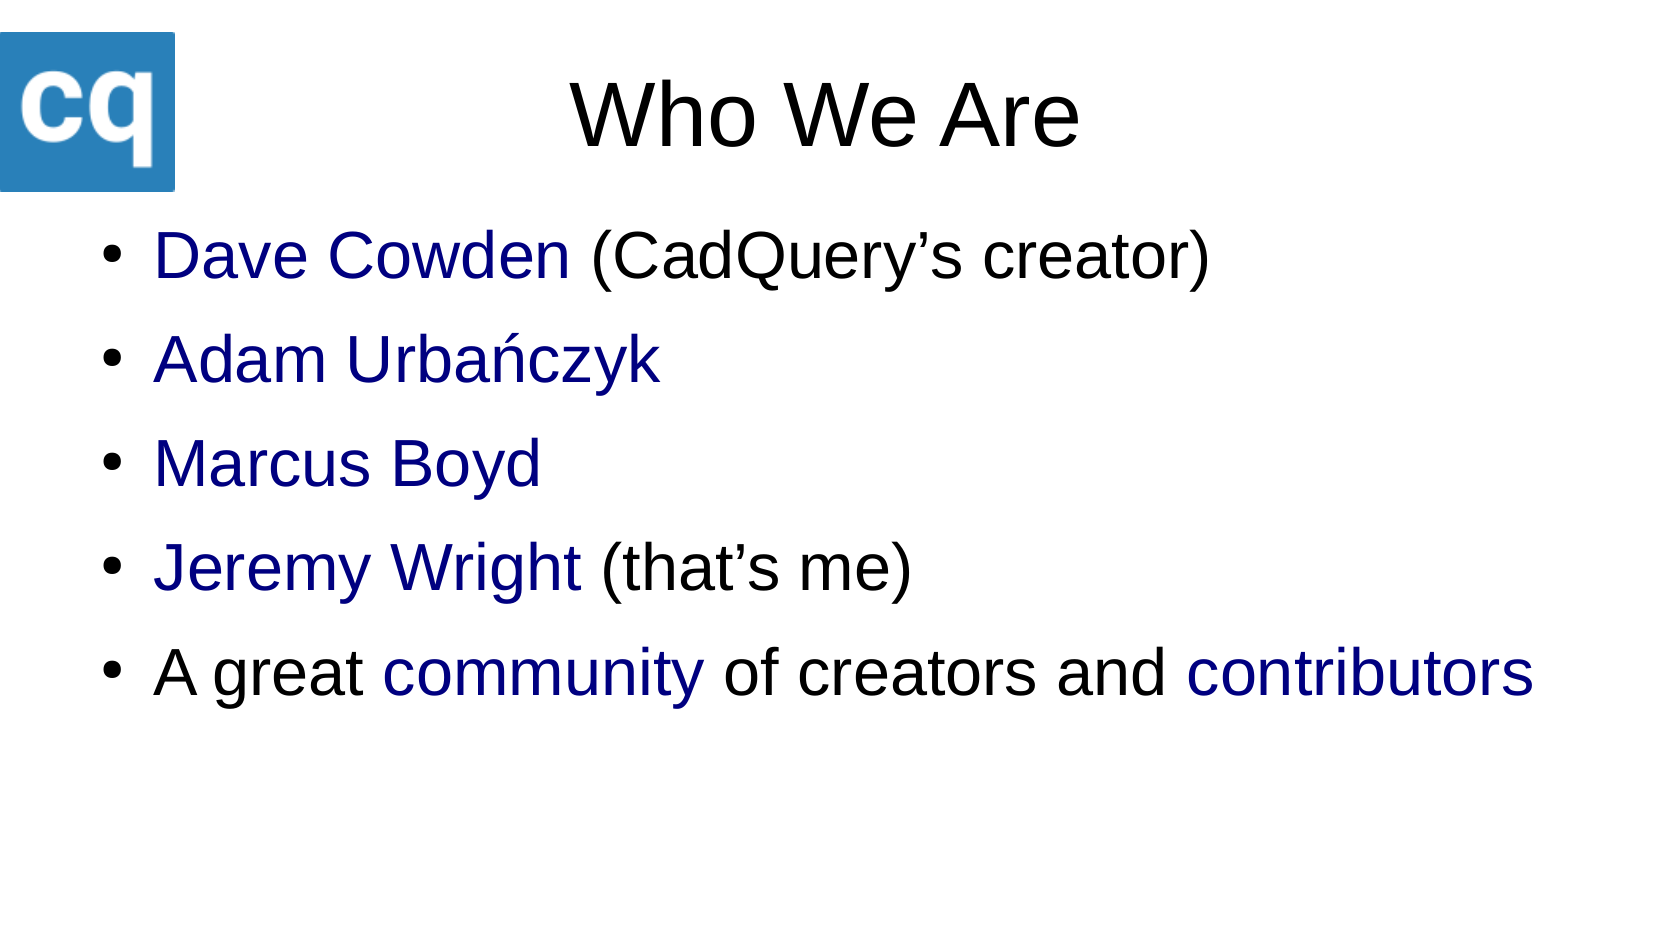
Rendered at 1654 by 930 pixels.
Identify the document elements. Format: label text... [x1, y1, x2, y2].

list Dave Cowden (CadQuery’s creator) Adam Urbańczyk Marcus Boyd Jeremy Wright (that’s me) A great community of creators and contributors [82, 217, 1571, 757]
title Who We Are [82, 37, 1571, 193]
picture [0, 32, 175, 192]
